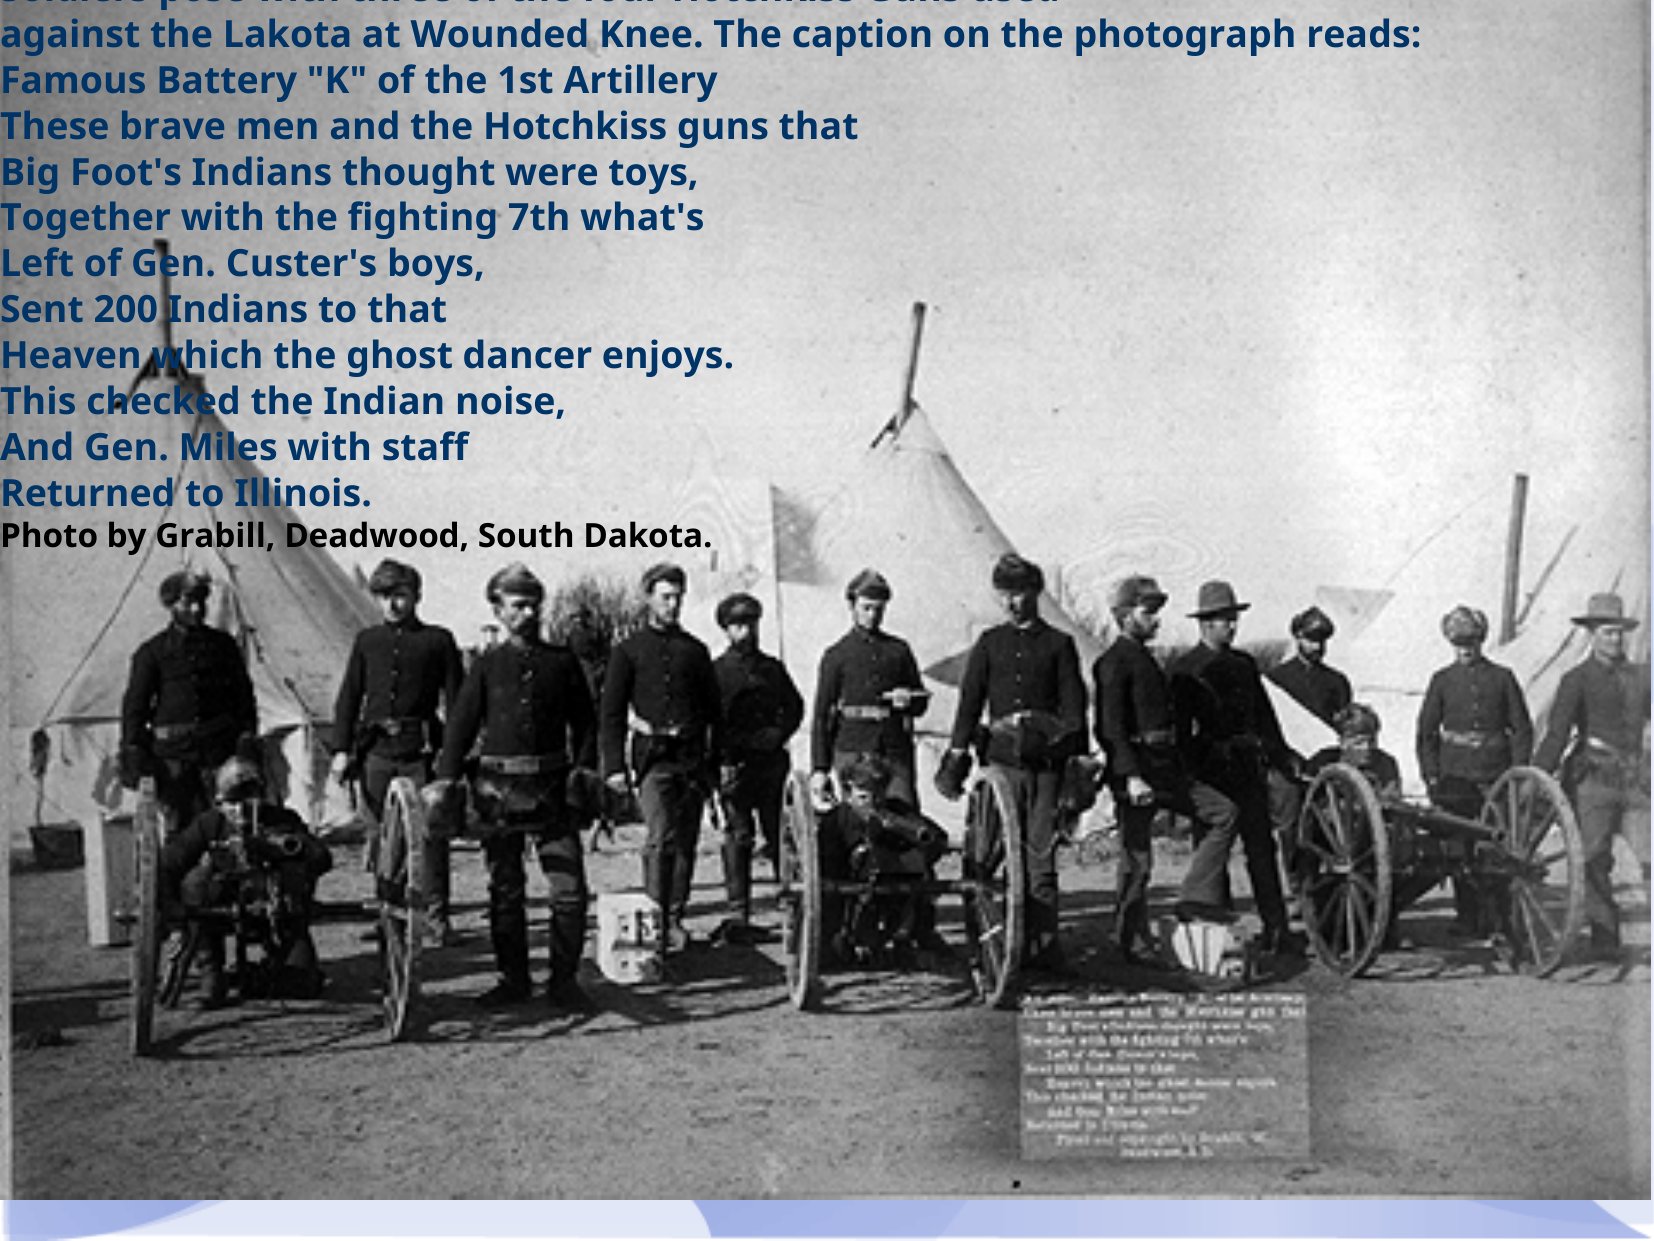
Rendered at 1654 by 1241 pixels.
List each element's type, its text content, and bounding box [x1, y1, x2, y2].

picture [8, 527, 14, 534]
picture [0, 0, 1654, 1241]
picture [292, 527, 301, 543]
picture [355, 533, 362, 543]
picture [591, 527, 600, 543]
picture [222, 533, 229, 543]
picture [445, 533, 452, 543]
text_box Soldiers pose with three of the four Hotchkiss Guns used against the Lakota at Wounded Knee. The caption on the photograph reads: Famous Battery "K" of the 1st Artillery These brave men and the Hotchkiss guns that Big Foot's Indians thought were toys, Together with the fighting 7th what's Left of Gen. Custer's boys, Sent 200 Indians to that Heaven which the ghost dancer enjoys. This checked the Indian noise, And Gen. Miles with staff Returned to Illinois. Photo by Grabill, Deadwood, South Dakota. [0, 0, 1633, 526]
picture [114, 533, 121, 543]
